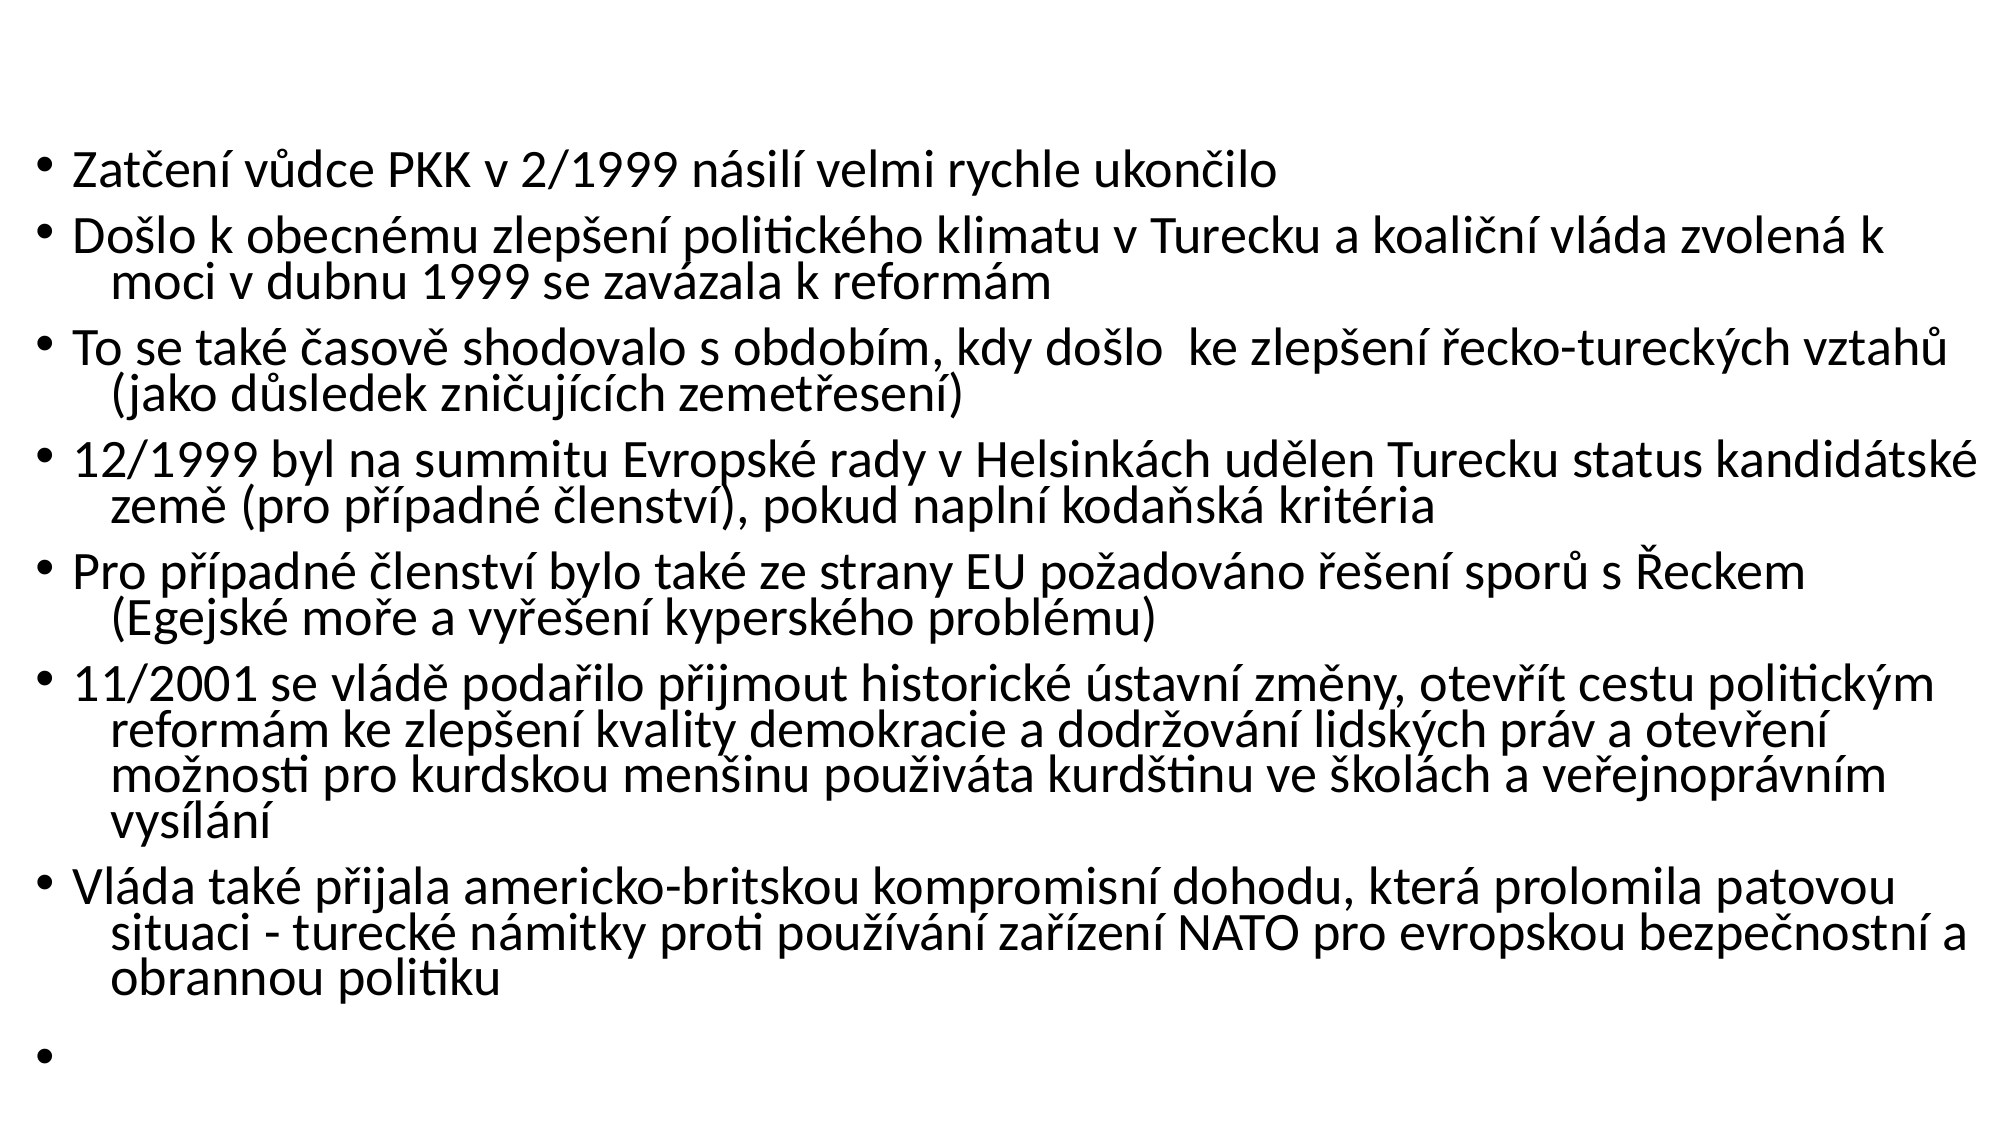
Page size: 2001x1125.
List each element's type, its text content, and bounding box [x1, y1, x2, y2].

list Zatčení vůdce PKK v 2/1999 násilí velmi rychle ukončilo Došlo k obecnému zlepšení politického klimatu v Turecku a koaliční vláda zvolená k moci v dubnu 1999 se zavázala k reformám To se také časově shodovalo s obdobím, kdy došlo ke zlepšení řecko-tureckých vztahů (jako důsledek zničujících zemetřesení) 12/1999 byl na summitu Evropské rady v Helsinkách udělen Turecku status kandidátské země (pro případné členství), pokud naplní kodaňská kritéria Pro případné členství bylo také ze strany EU požadováno řešení sporů s Řeckem (Egejské moře a vyřešení kyperského problému) 11/2001 se vládě podařilo přijmout historické ústavní změny, otevřít cestu politickým reformám ke zlepšení kvality demokracie a dodržování lidských práv a otevření možnosti pro kurdskou menšinu použiváta kurdštinu ve školách a veřejnoprávním vysílání Vláda také přijala americko-britskou kompromisní dohodu, která prolomila patovou situaci - turecké námitky proti používání zařízení NATO pro evropskou bezpečnostní a obrannou politiku [20, 143, 2000, 1108]
